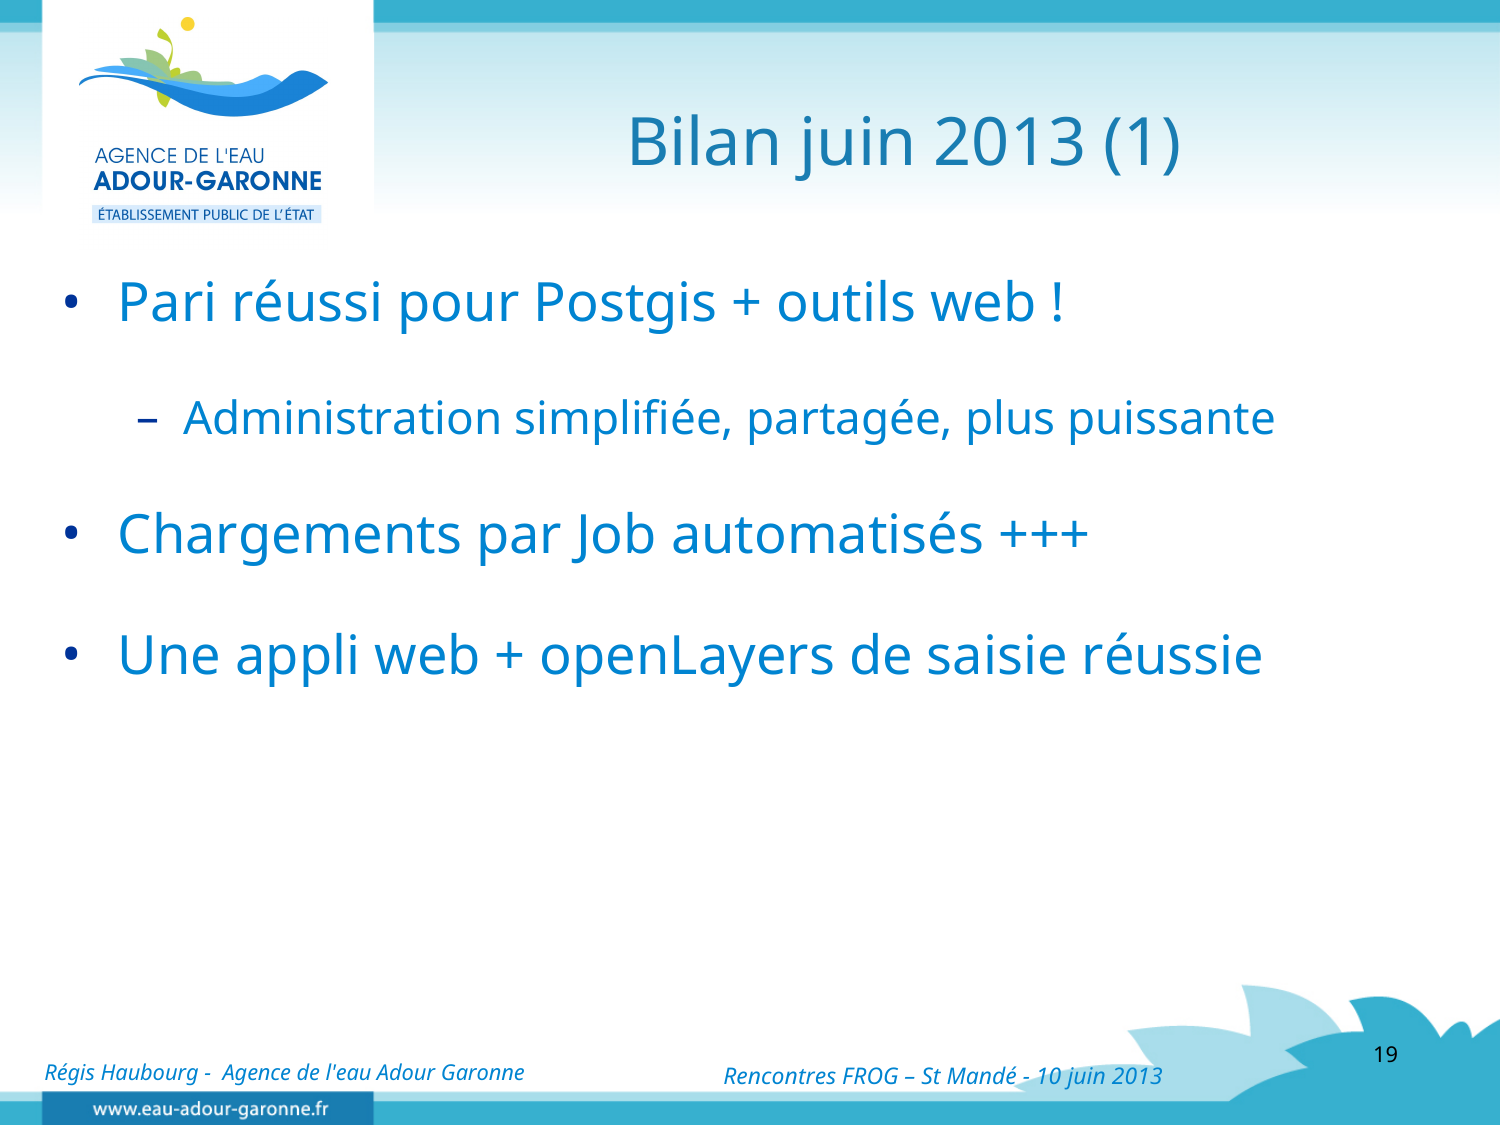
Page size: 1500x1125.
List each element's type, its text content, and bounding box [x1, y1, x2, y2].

title Bilan juin 2013 (1) [383, 45, 1426, 233]
list Pari réussi pour Postgis + outils web ! Administration simplifiée, partagée, plus puissante Chargements par Job automatisés +++ Une appli web + openLayers de saisie réussie [46, 259, 1465, 928]
picture [0, 0, 1500, 1125]
